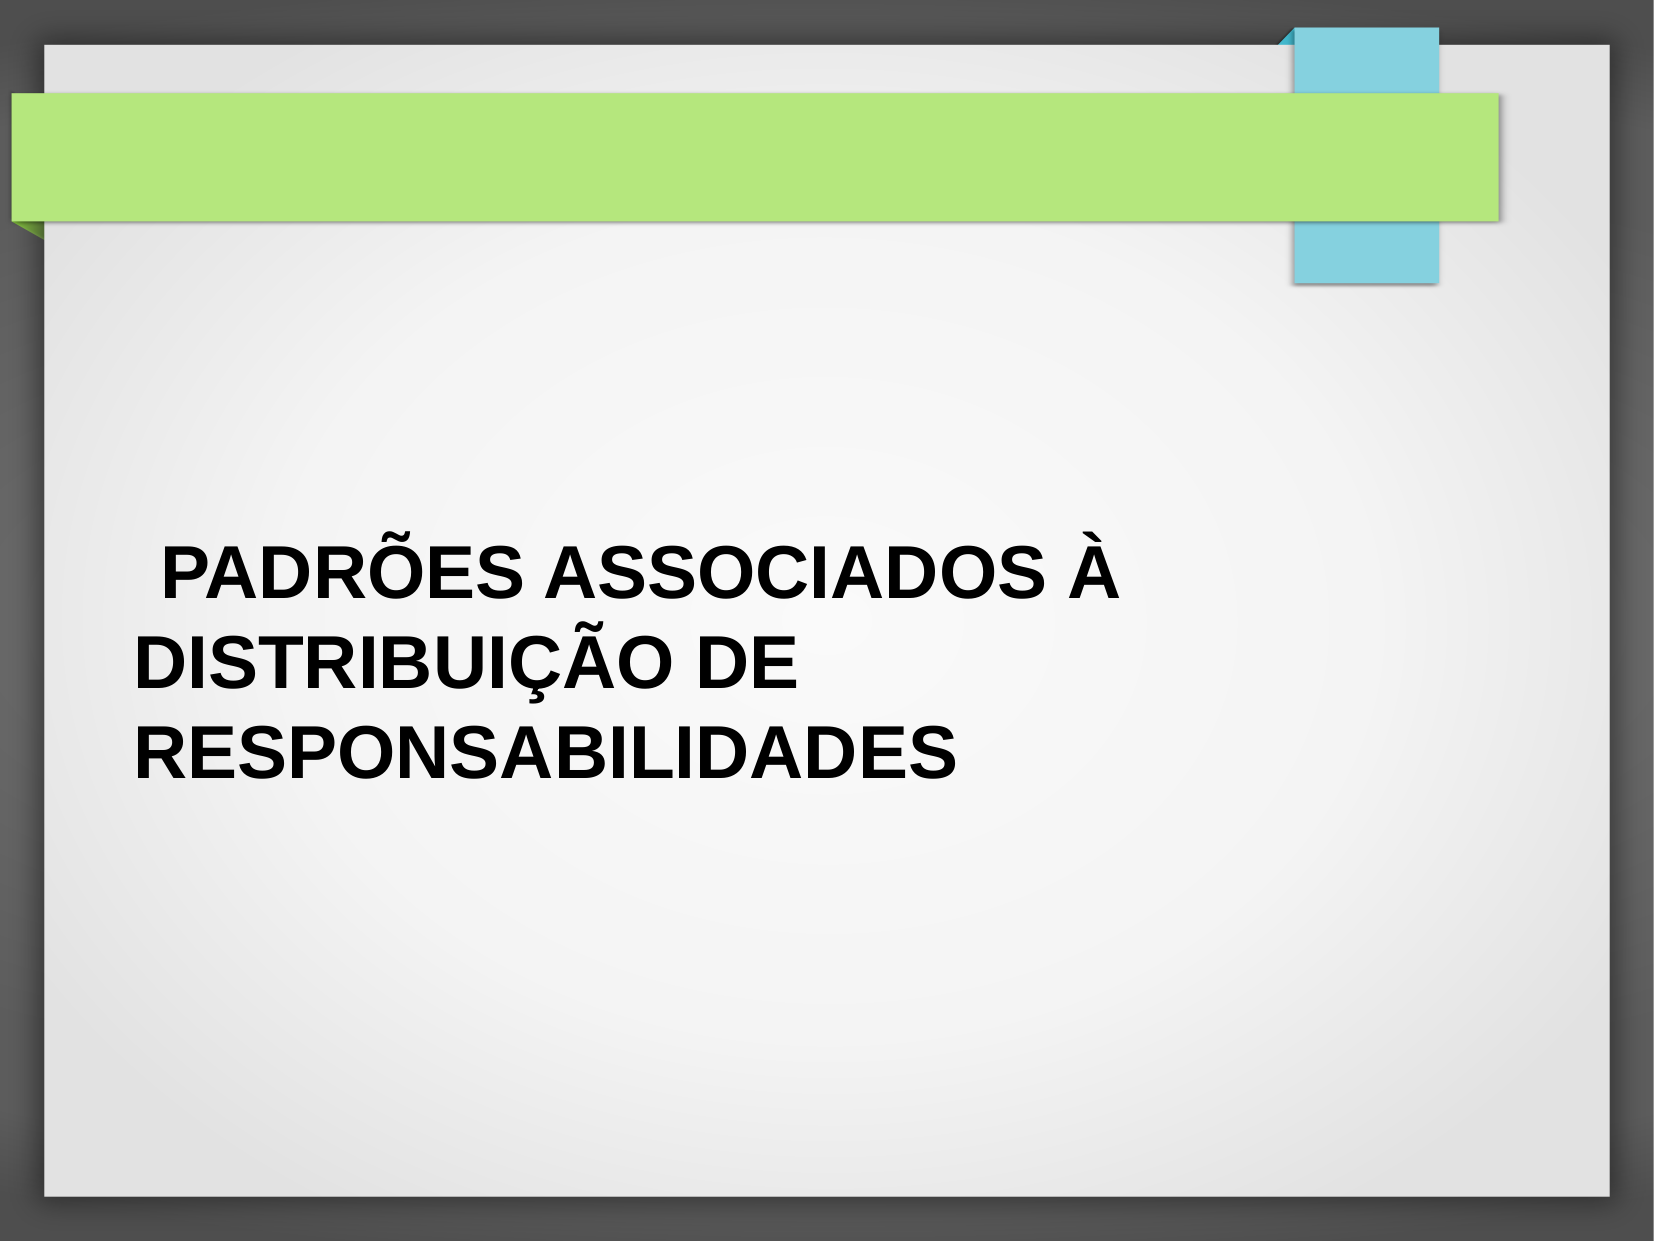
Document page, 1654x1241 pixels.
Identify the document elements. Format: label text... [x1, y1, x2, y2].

title PADRÕES ASSOCIADOS À DISTRIBUIÇÃO DE RESPONSABILIDADES [118, 516, 1394, 740]
picture [0, 0, 1654, 1241]
